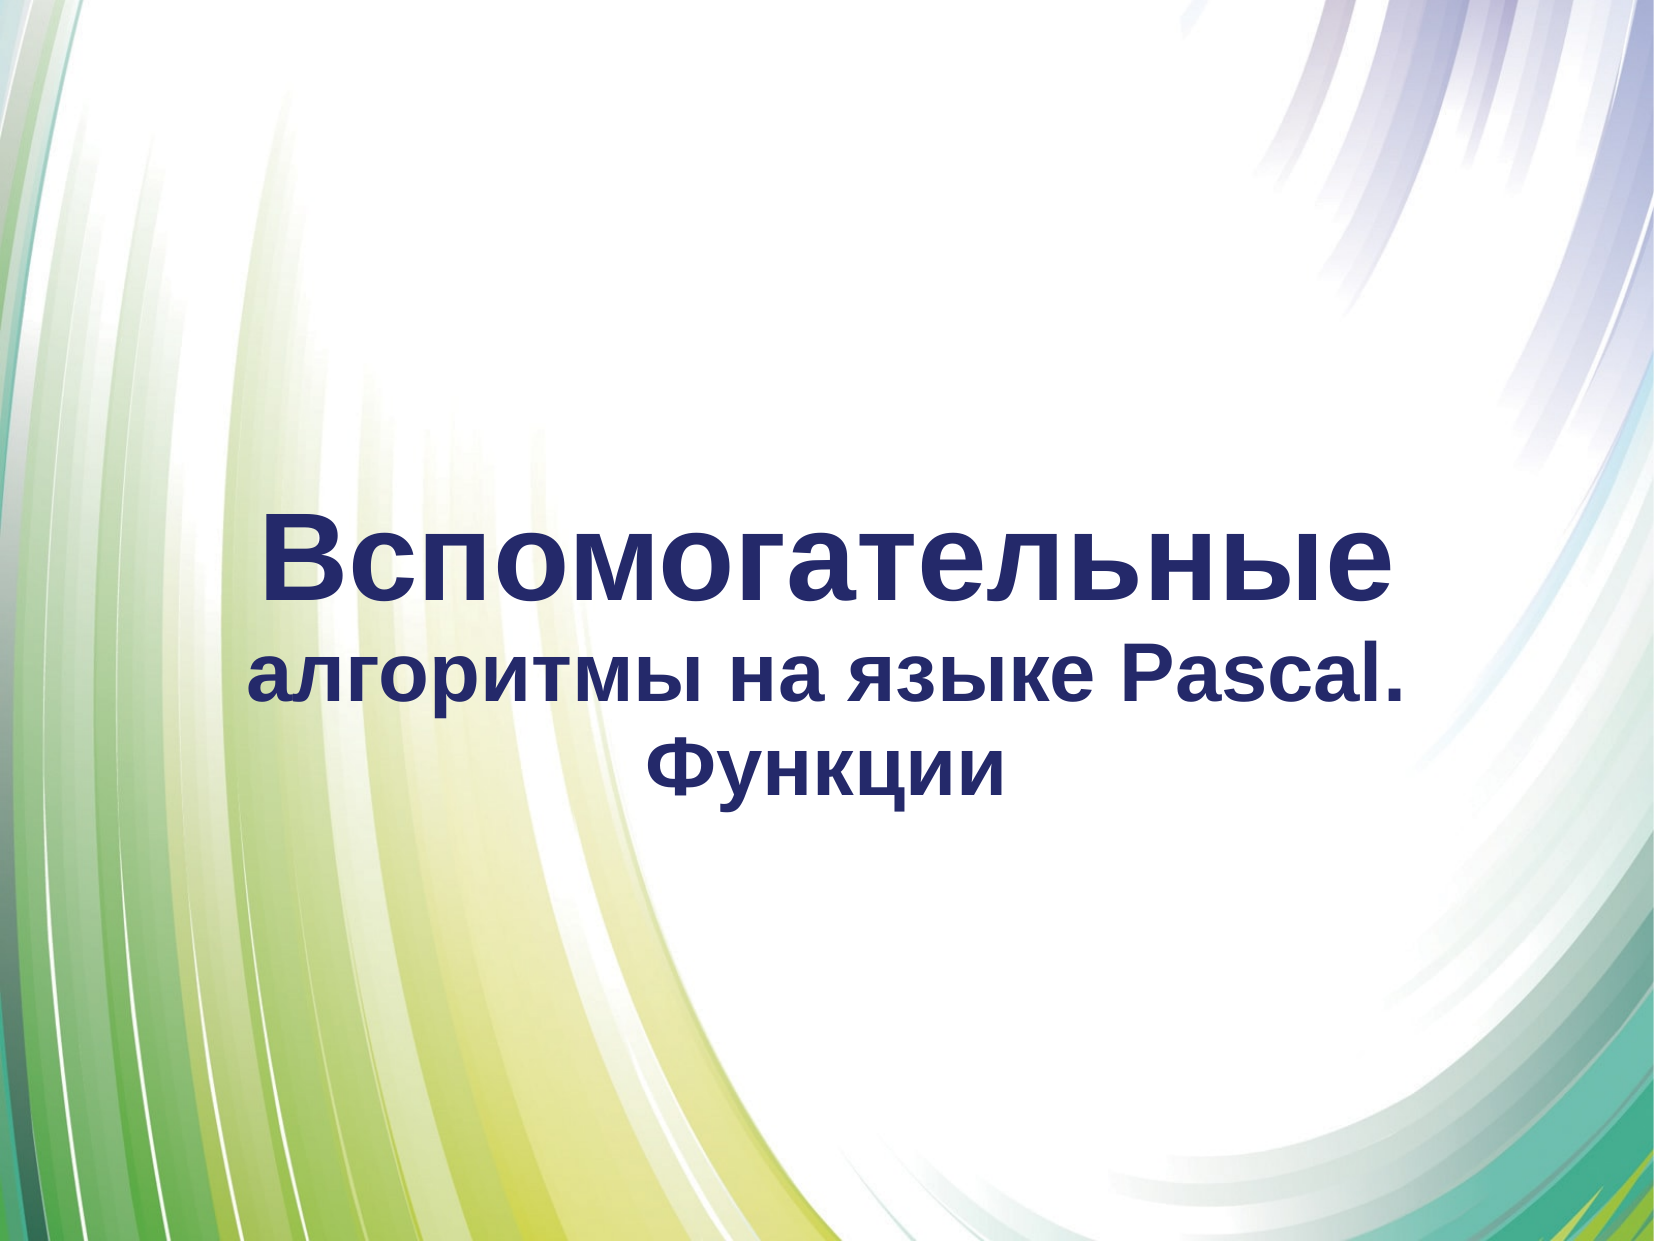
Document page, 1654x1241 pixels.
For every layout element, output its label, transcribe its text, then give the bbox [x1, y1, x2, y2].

subtitle Вспомогательные алгоритмы на языке Pascal. Функции [82, 290, 1571, 1010]
picture [0, 0, 1654, 1241]
